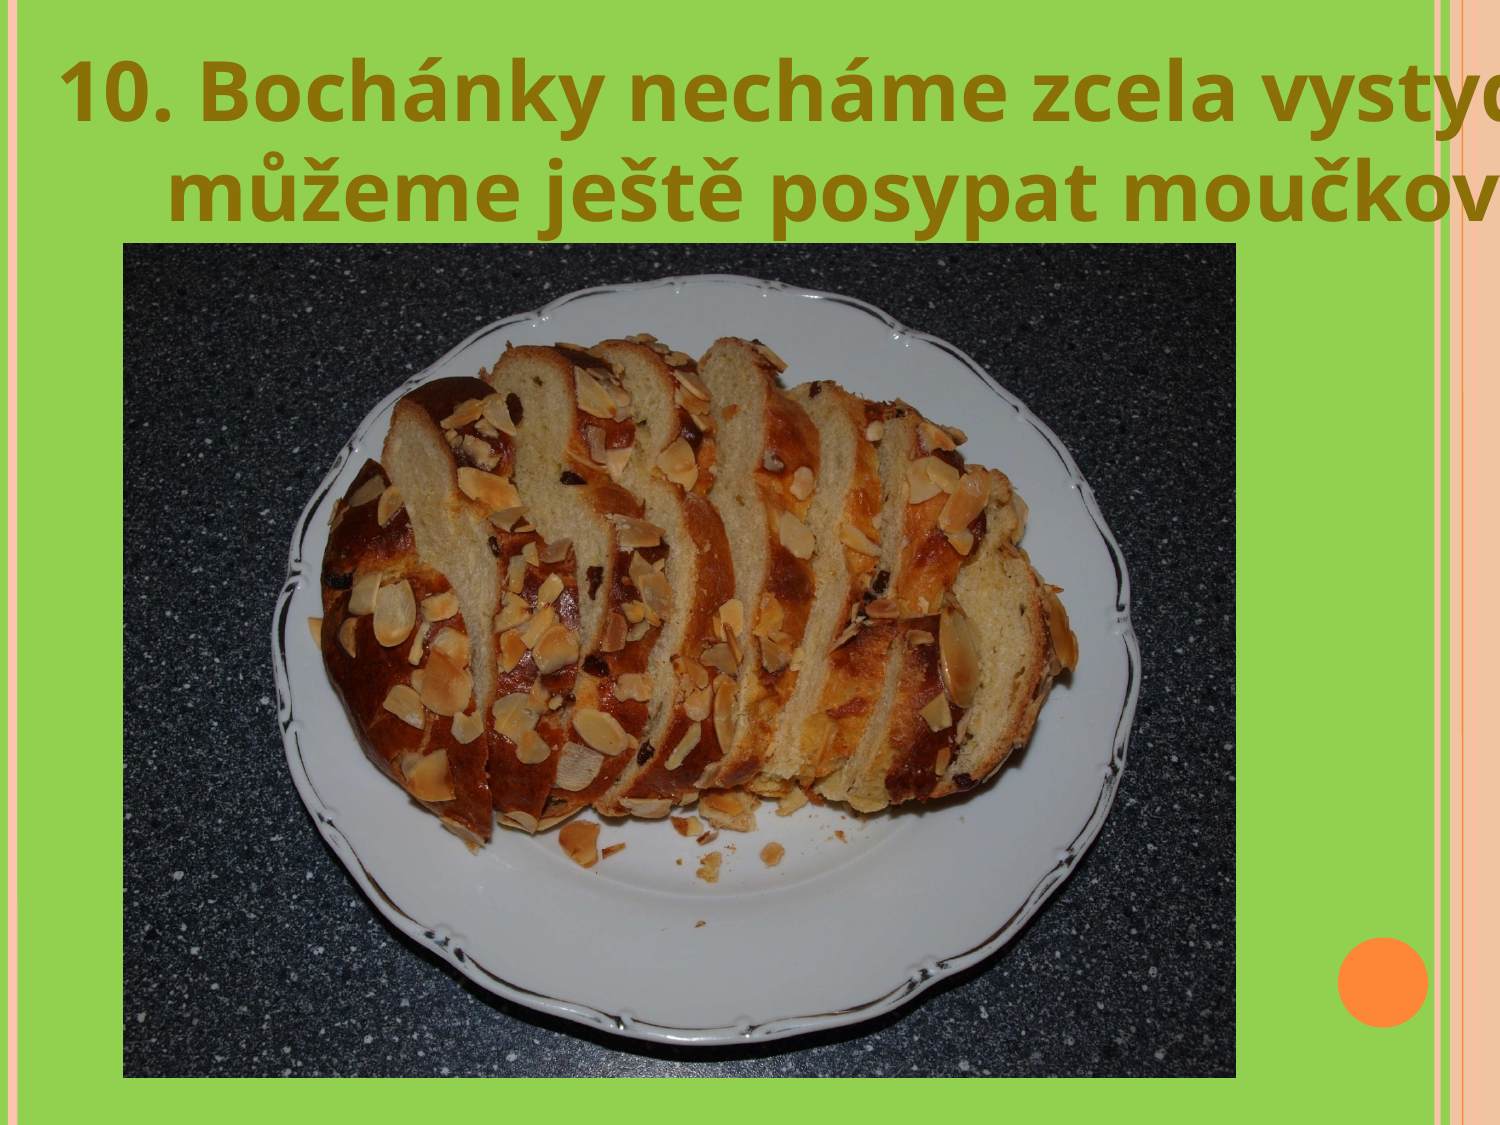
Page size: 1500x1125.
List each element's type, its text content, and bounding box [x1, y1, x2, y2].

text_box 10. Bochánky necháme zcela vystydnout! Nakrájené můžeme ještě posypat moučkovým cukrem. [41, 31, 1324, 248]
picture [123, 248, 1236, 1078]
